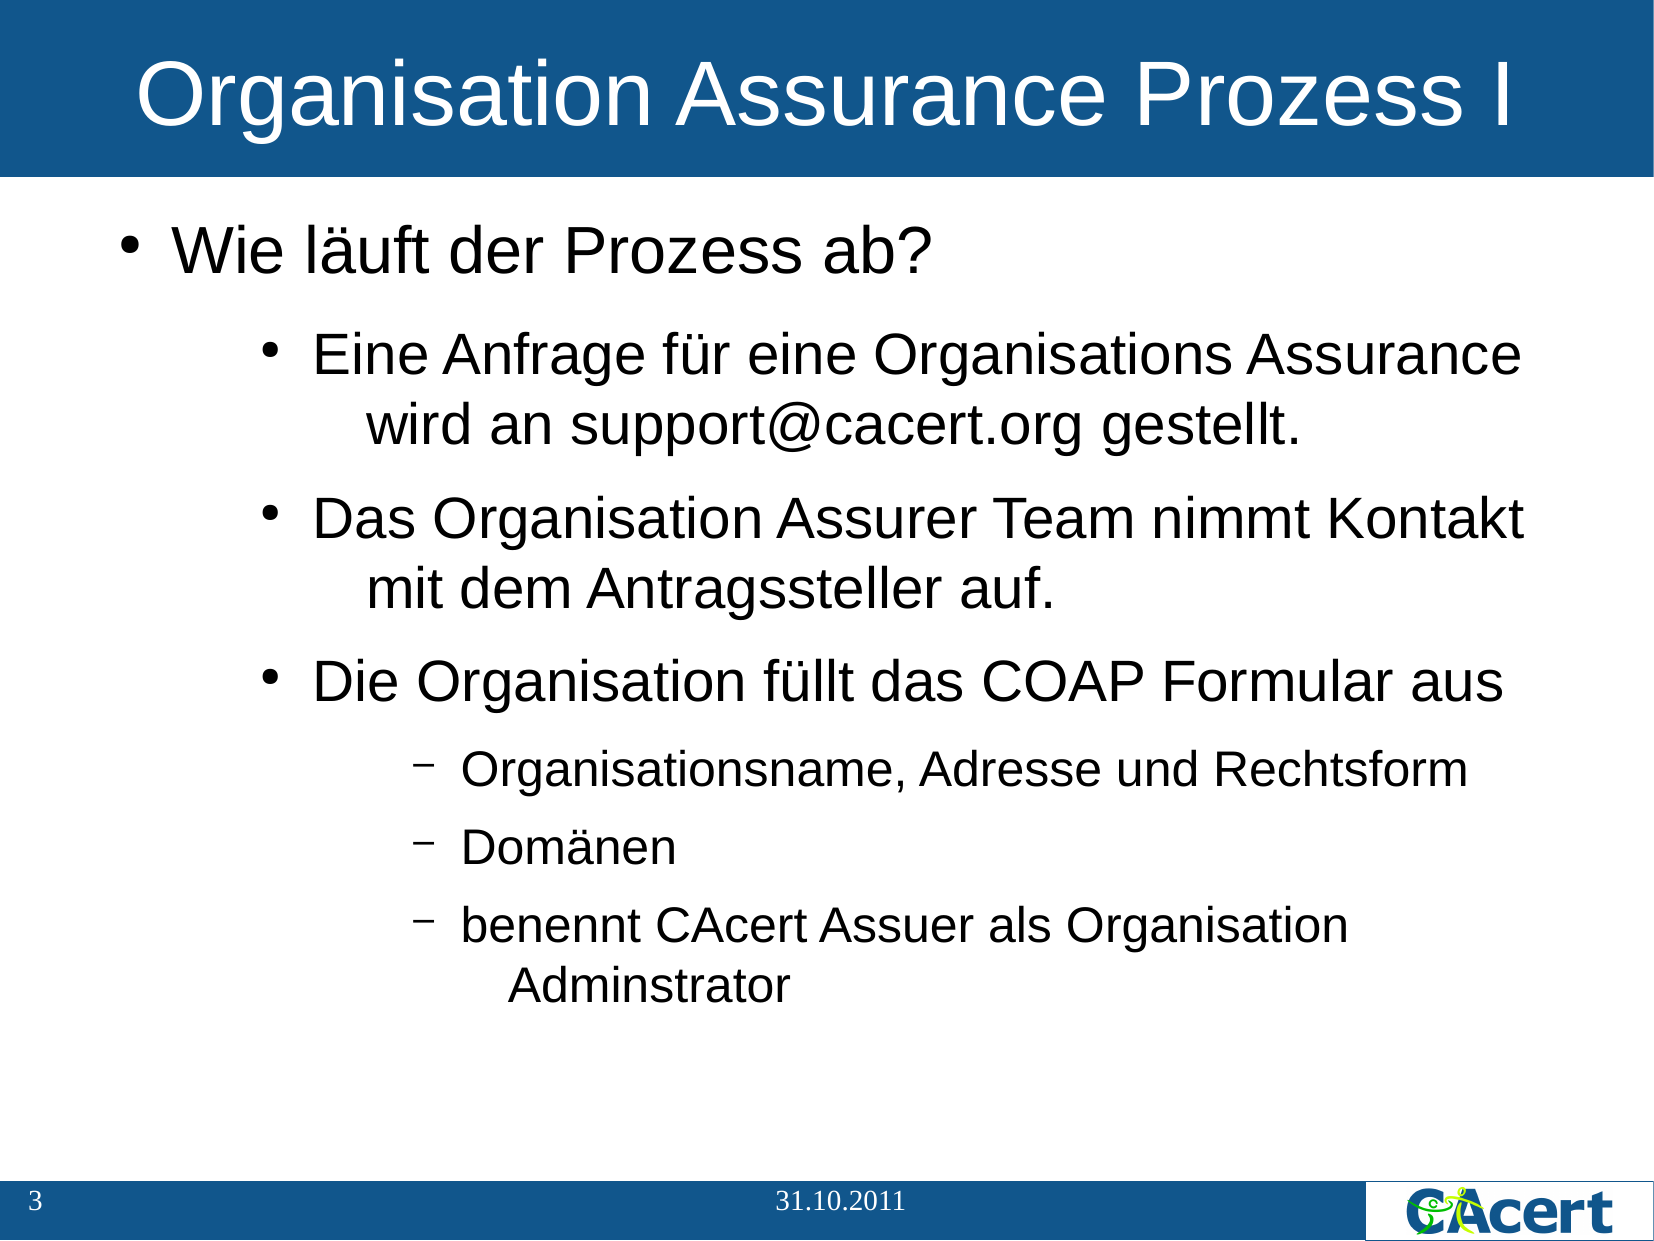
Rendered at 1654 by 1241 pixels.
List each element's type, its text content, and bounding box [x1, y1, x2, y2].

title Organisation Assurance Prozess I [82, 33, 1571, 144]
picture [1406, 1186, 1613, 1235]
text_box 31.10.2011 [648, 1181, 1034, 1241]
list Wie läuft der Prozess ab? Eine Anfrage für eine Organisations Assurance wird an support@cacert.org gestellt. Das Organisation Assurer Team nimmt Kontakt mit dem Antragssteller auf. Die Organisation füllt das COAP Formular aus Organisationsname, Adresse und Rechtsform Domänen benennt CAcert Assuer als Organisation Adminstrator [82, 206, 1571, 1013]
text_box <Nummer> [28, 1181, 414, 1241]
